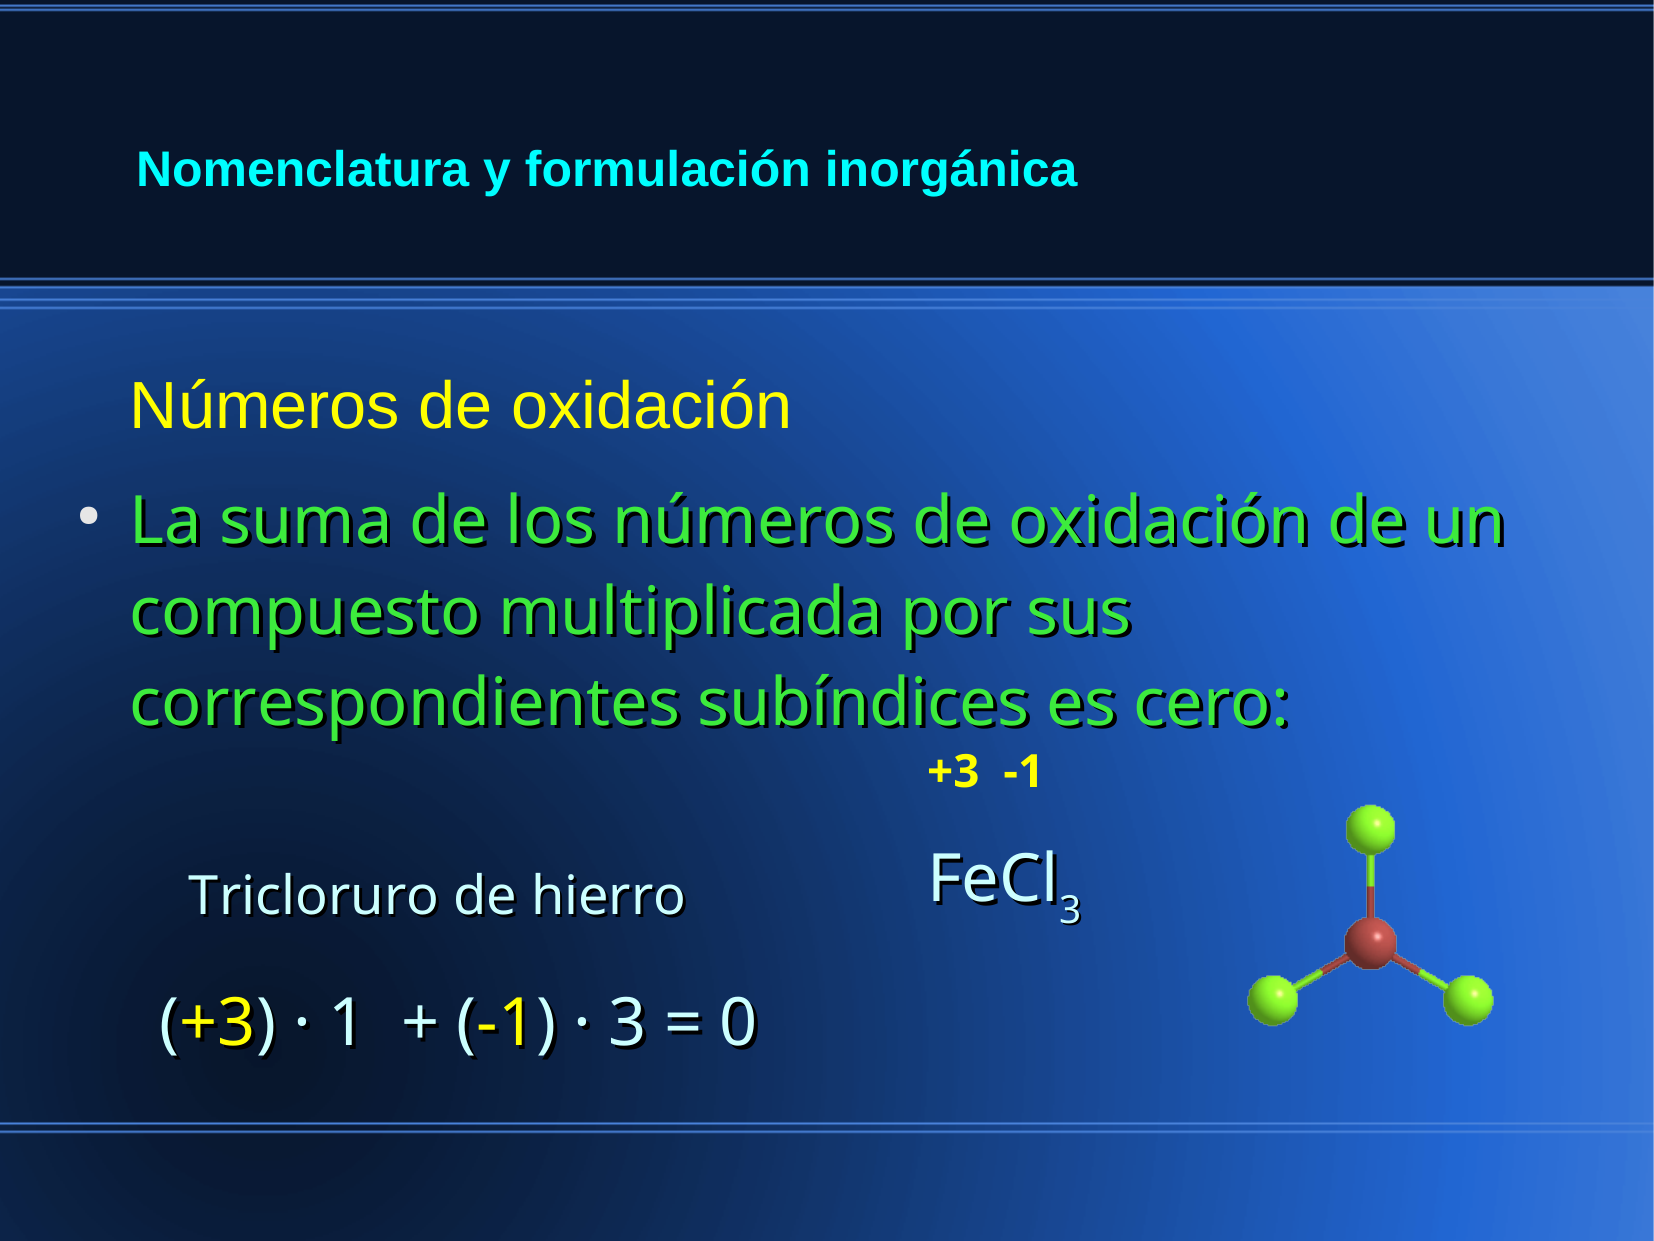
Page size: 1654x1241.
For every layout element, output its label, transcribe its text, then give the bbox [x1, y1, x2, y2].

picture [0, 0, 1654, 1241]
text_box +3 -1 FeCl3 [856, 738, 1182, 933]
title Nomenclatura y formulación inorgánica [32, 118, 1182, 220]
text_box Tricloruro de hierro [118, 856, 1034, 929]
text_box La suma de los números de oxidación de un compuesto multiplicada por sus correspondientes subíndices es cero: [59, 472, 1595, 739]
list Números de oxidación [59, 368, 857, 443]
text_box (+3) · 1 + (-1) · 3 = 0 [88, 974, 1300, 1131]
